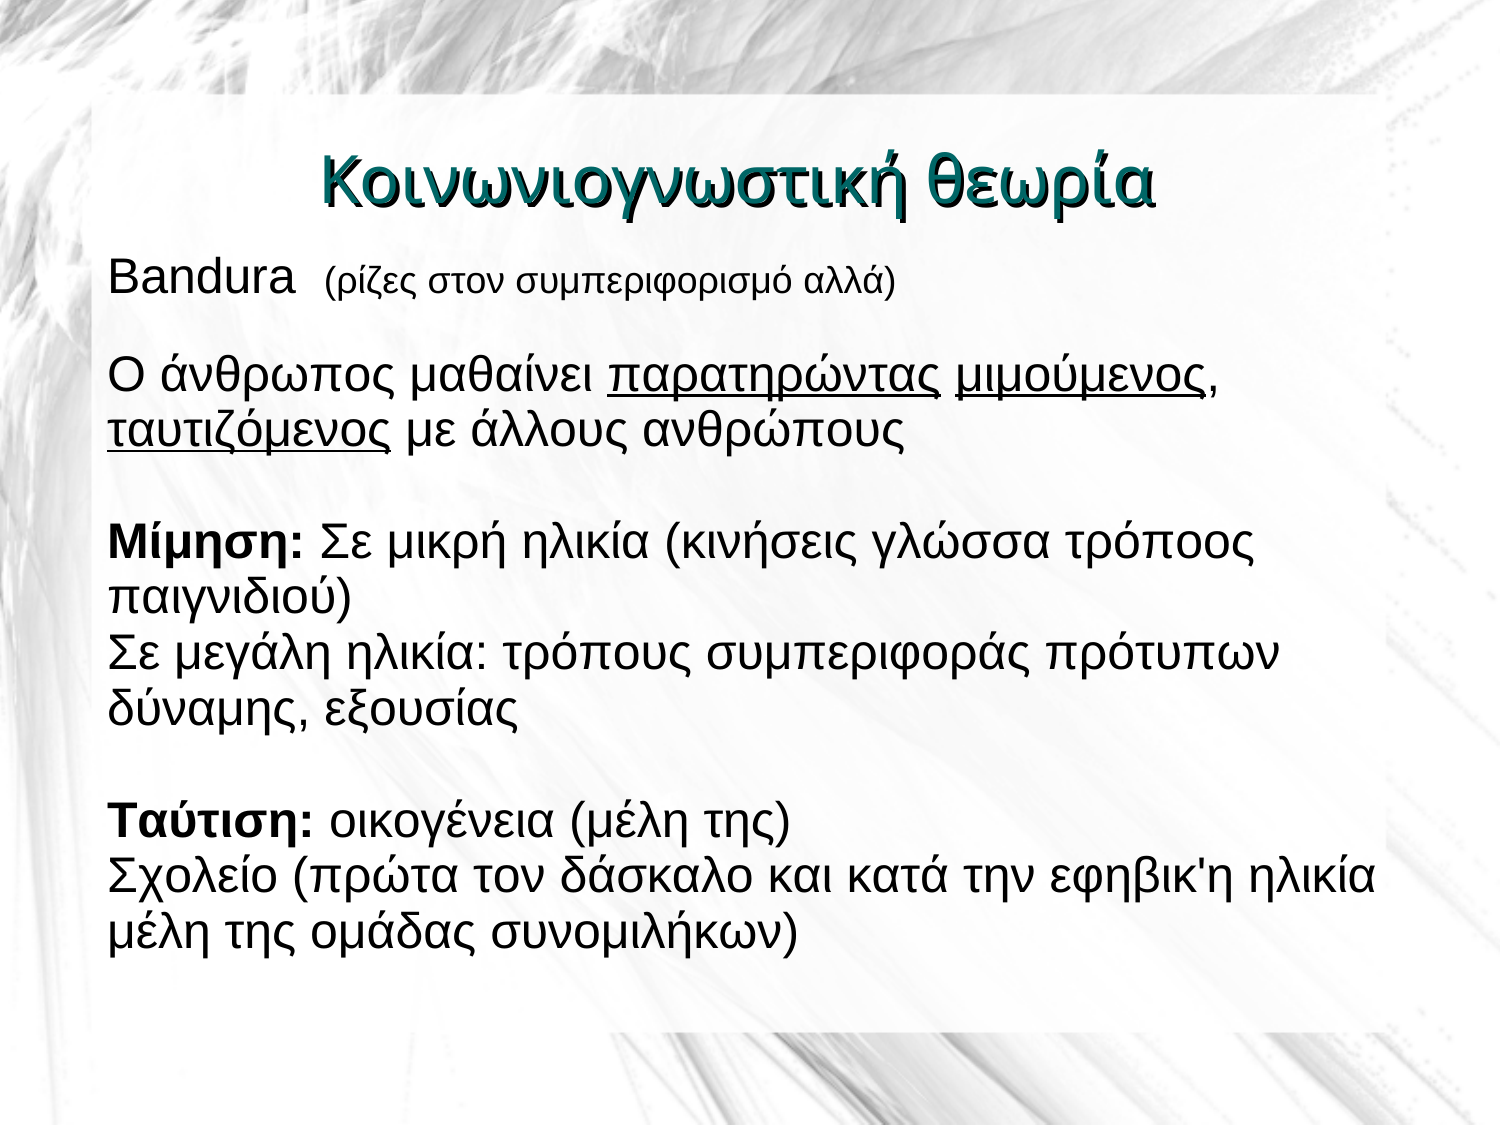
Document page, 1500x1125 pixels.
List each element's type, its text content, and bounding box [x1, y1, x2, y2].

picture [0, 0, 1500, 1125]
subtitle Bandura (ρίζες στον συμπεριφορισμό αλλά) Ο άνθρωπος μαθαίνει παρατηρώντας μιμούμενος, ταυτιζόμενος με άλλους ανθρώπους Μίμηση: Σε μικρή ηλικία (κινήσεις γλώσσα τρόποος παιγνιδιού) Σε μεγάλη ηλικία: τρόπους συμπεριφοράς πρότυπων δύναμης, εξουσίας Ταύτιση: οικογένεια (μέλη της) Σχολείο (πρώτα τον δάσκαλο και κατά την εφηβικ'η ηλικία μέλη της ομάδας συνομιλήκων) [107, 246, 1425, 961]
title Κοινωνιογνωστική θεωρία [107, 109, 1367, 246]
